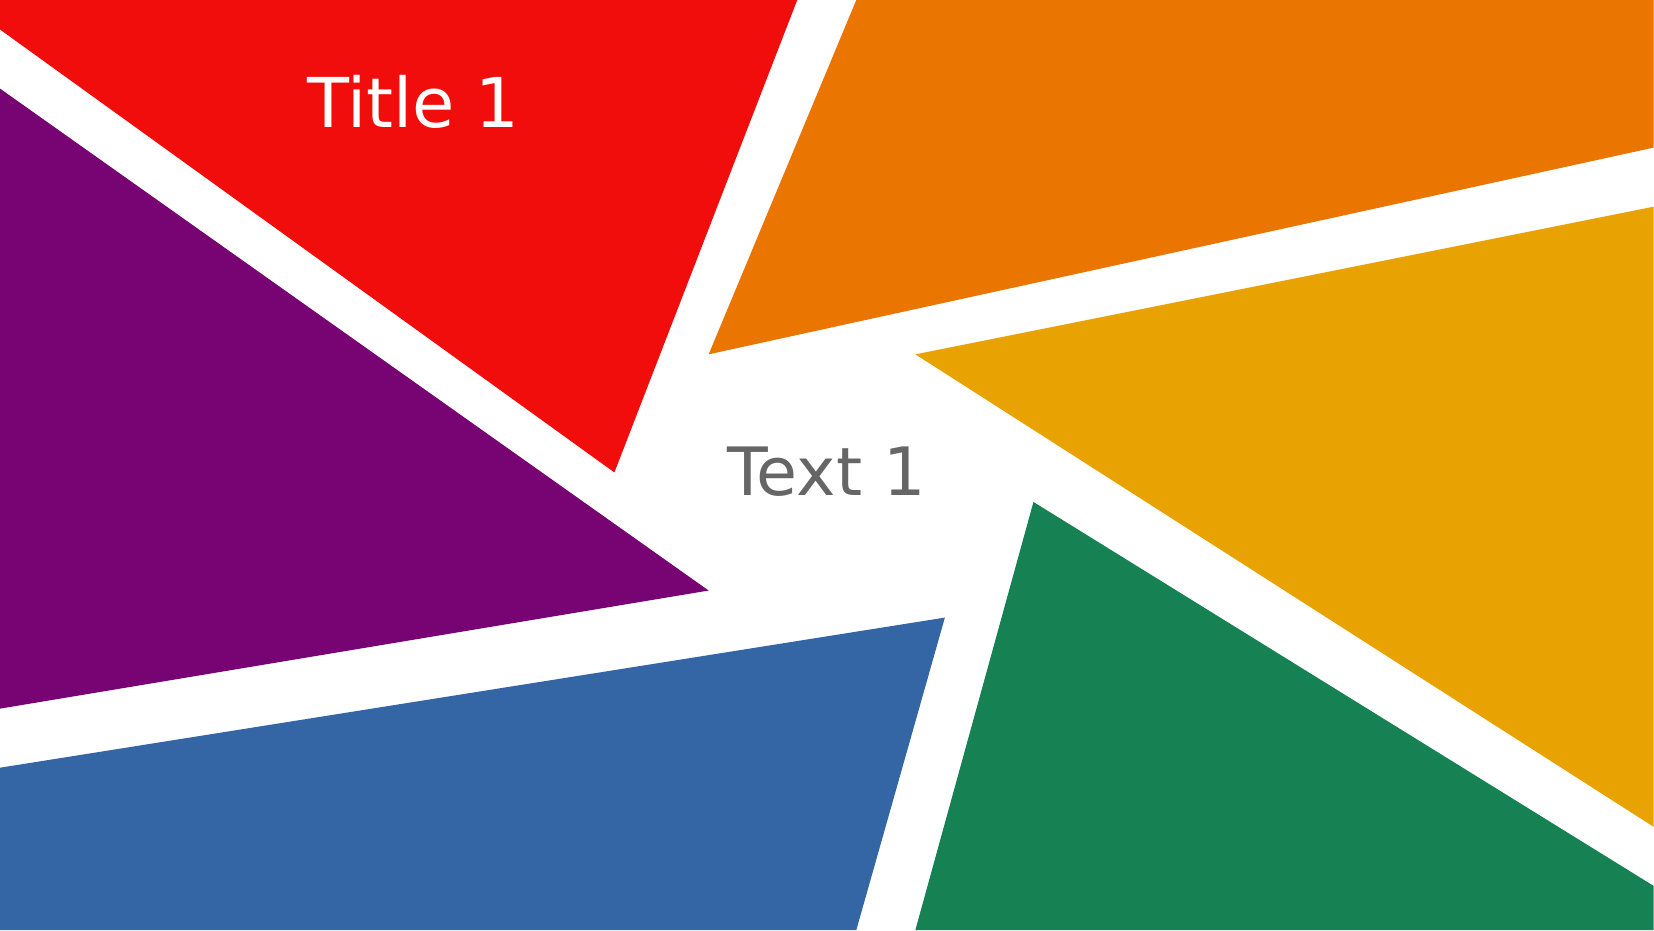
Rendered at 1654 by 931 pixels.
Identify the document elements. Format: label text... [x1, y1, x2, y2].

title Title 1 [88, 29, 739, 178]
subtitle Text 1 [620, 324, 1034, 621]
